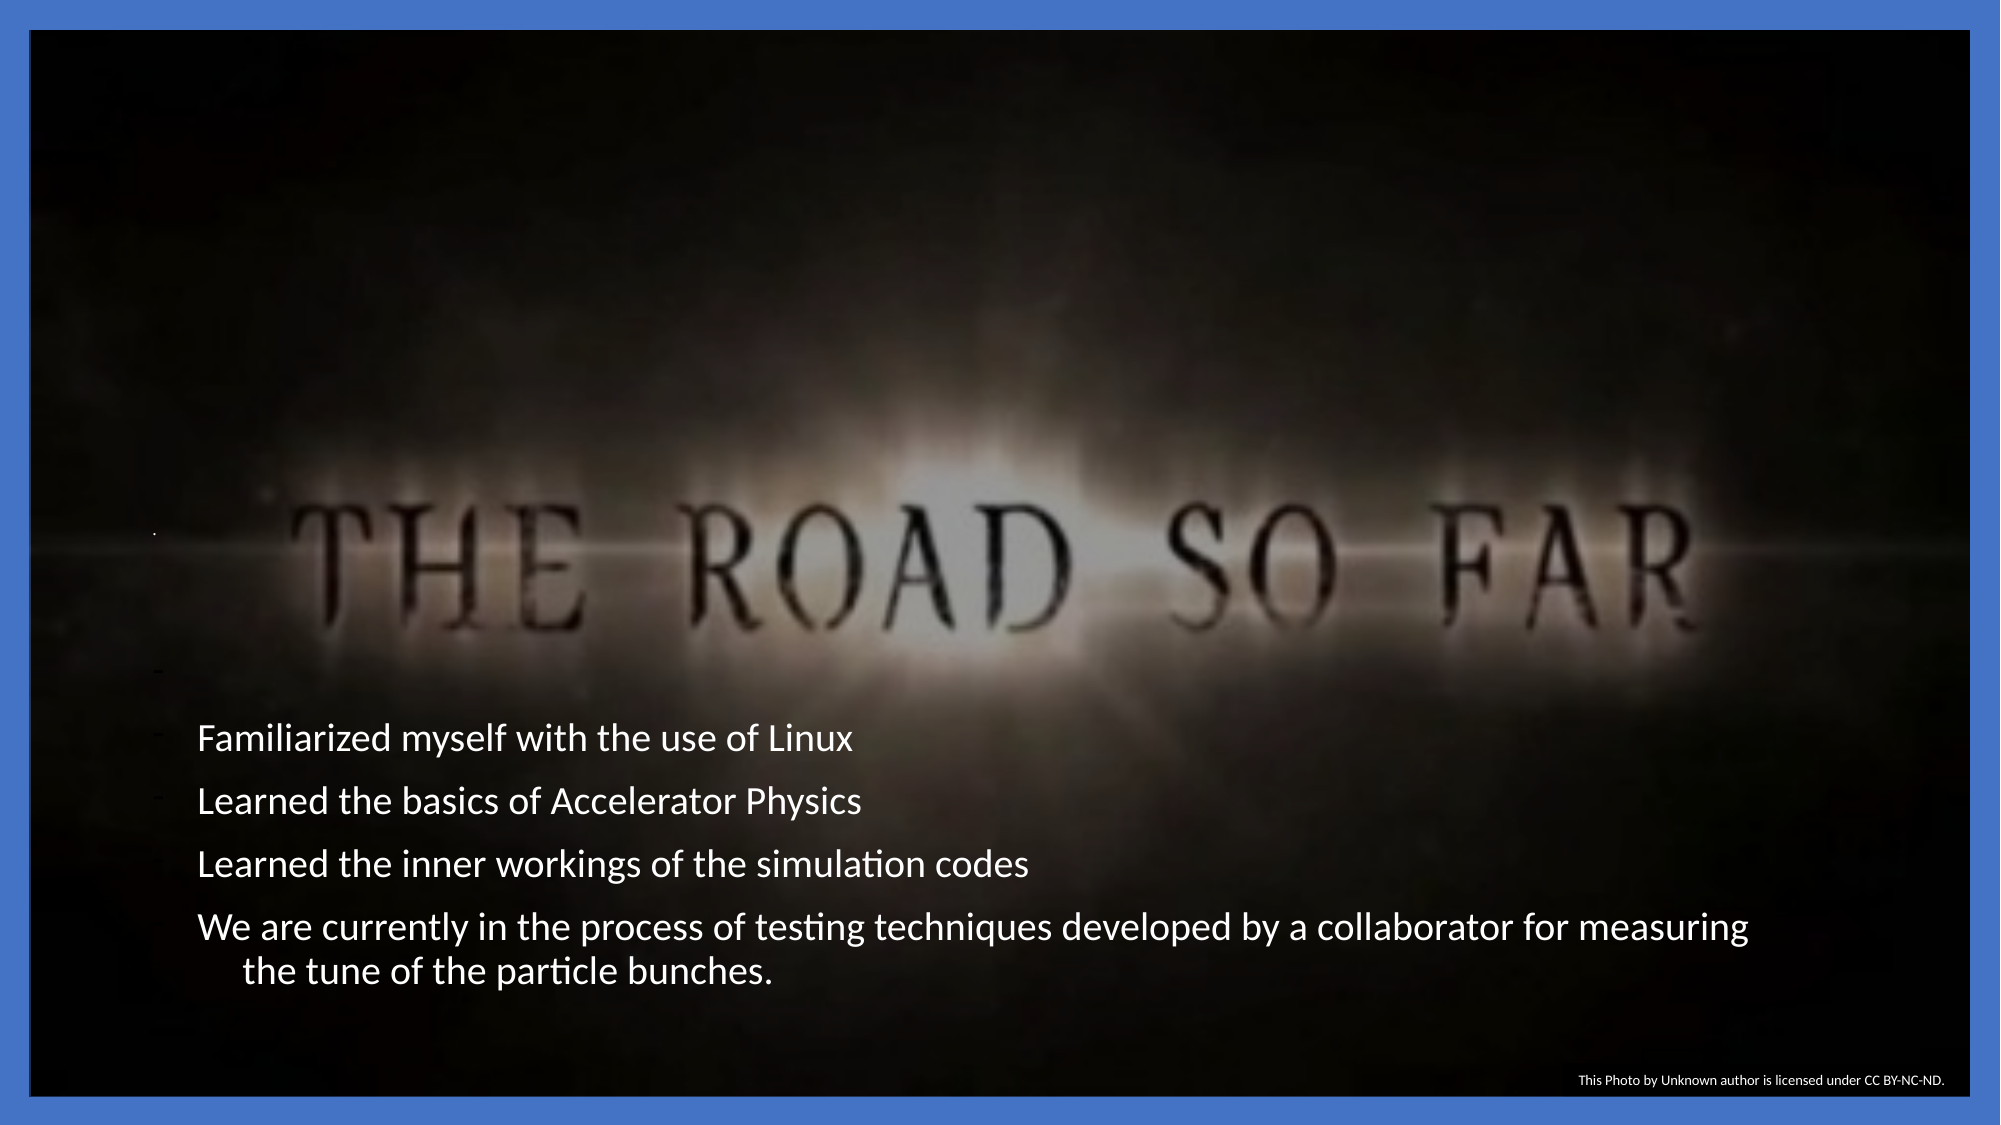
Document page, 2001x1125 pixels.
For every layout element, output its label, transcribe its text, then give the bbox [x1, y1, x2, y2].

text_box [0, 0, 2000, 1125]
list Familiarized myself with the use of Linux Learned the basics of Accelerator Physics Learned the inner workings of the simulation codes We are currently in the process of testing techniques developed by a collaborator for measuring the tune of the particle bunches. [137, 578, 1806, 1004]
text_box This Photo by Unknown author is licensed under CC BY-NC-ND. [1563, 1063, 1970, 1097]
title . [137, 86, 1806, 547]
picture [29, 29, 1970, 1097]
